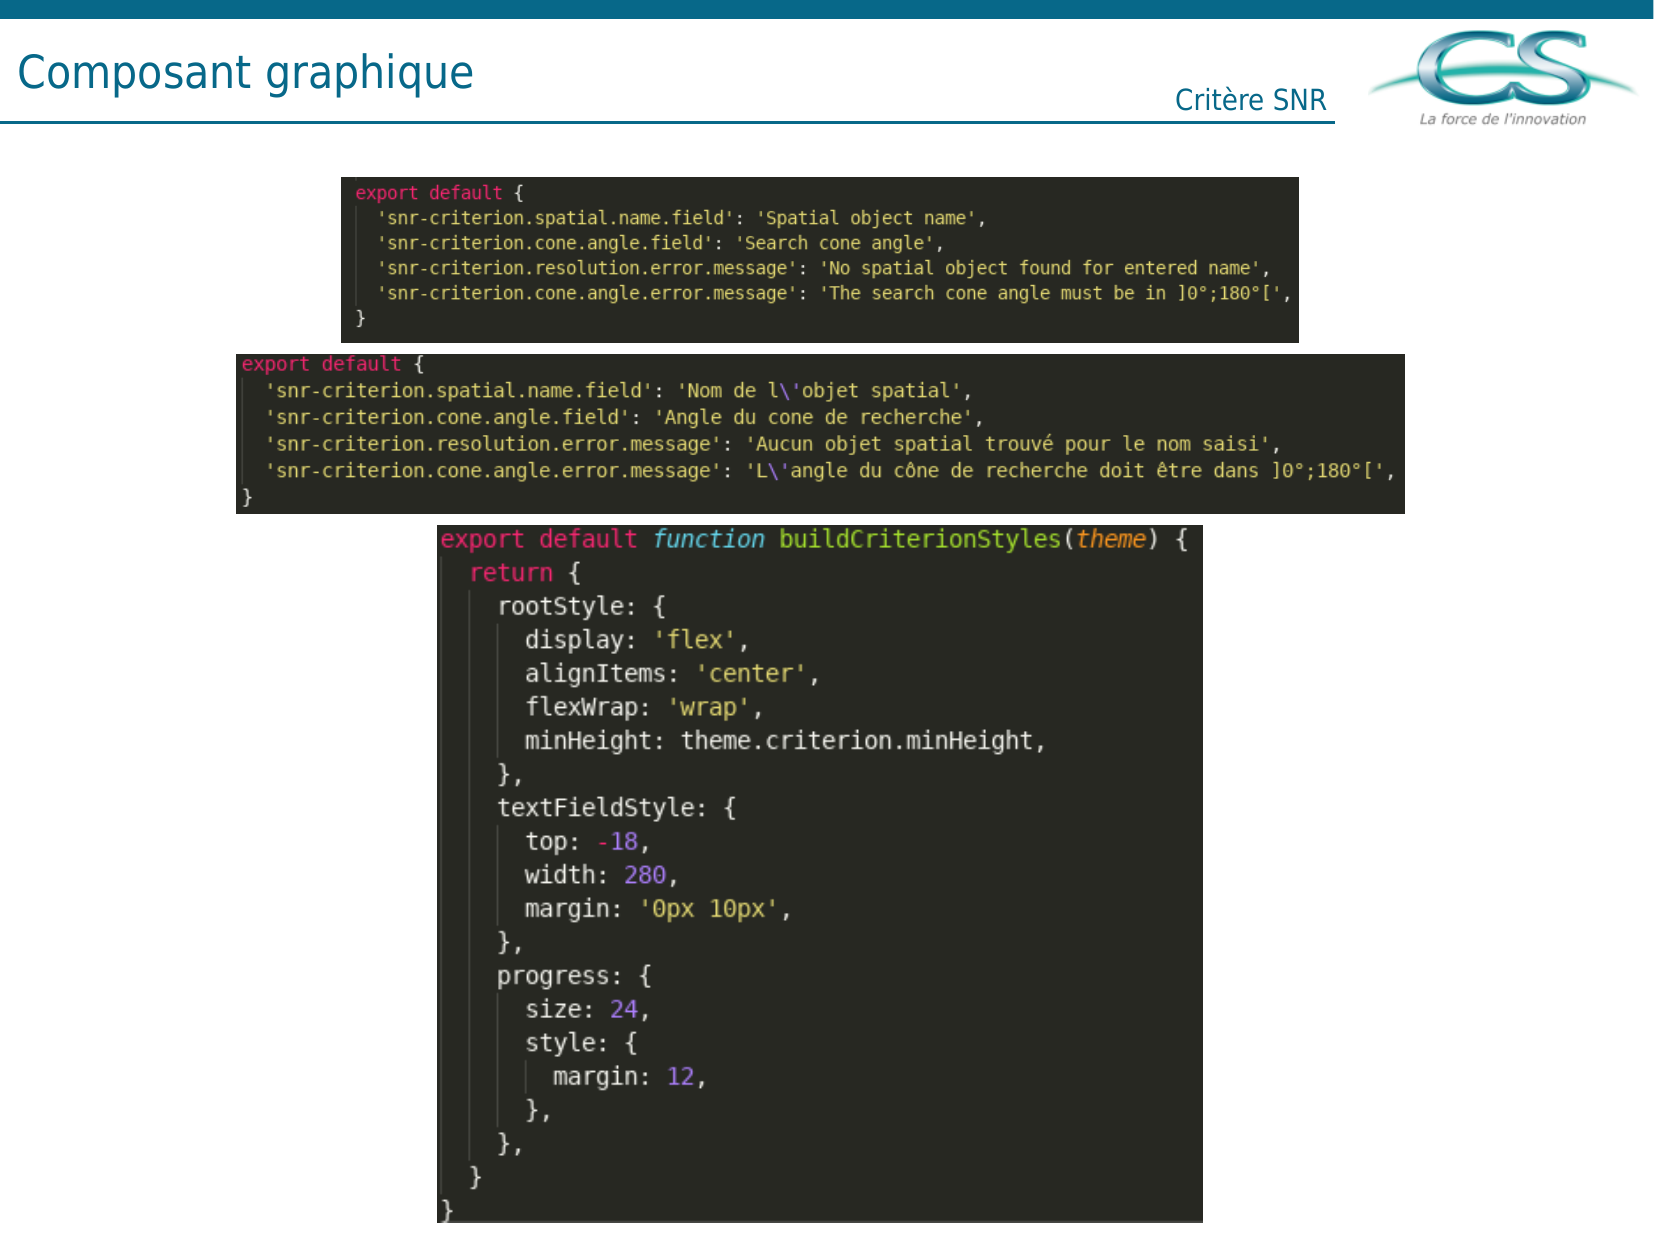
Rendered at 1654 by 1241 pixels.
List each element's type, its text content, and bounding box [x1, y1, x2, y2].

picture [1368, 28, 1642, 128]
title Composant graphique [17, 46, 1368, 106]
picture [437, 525, 1203, 1223]
text_box Critère SNR [1163, 71, 1347, 142]
picture [236, 354, 1405, 514]
picture [341, 177, 1299, 343]
